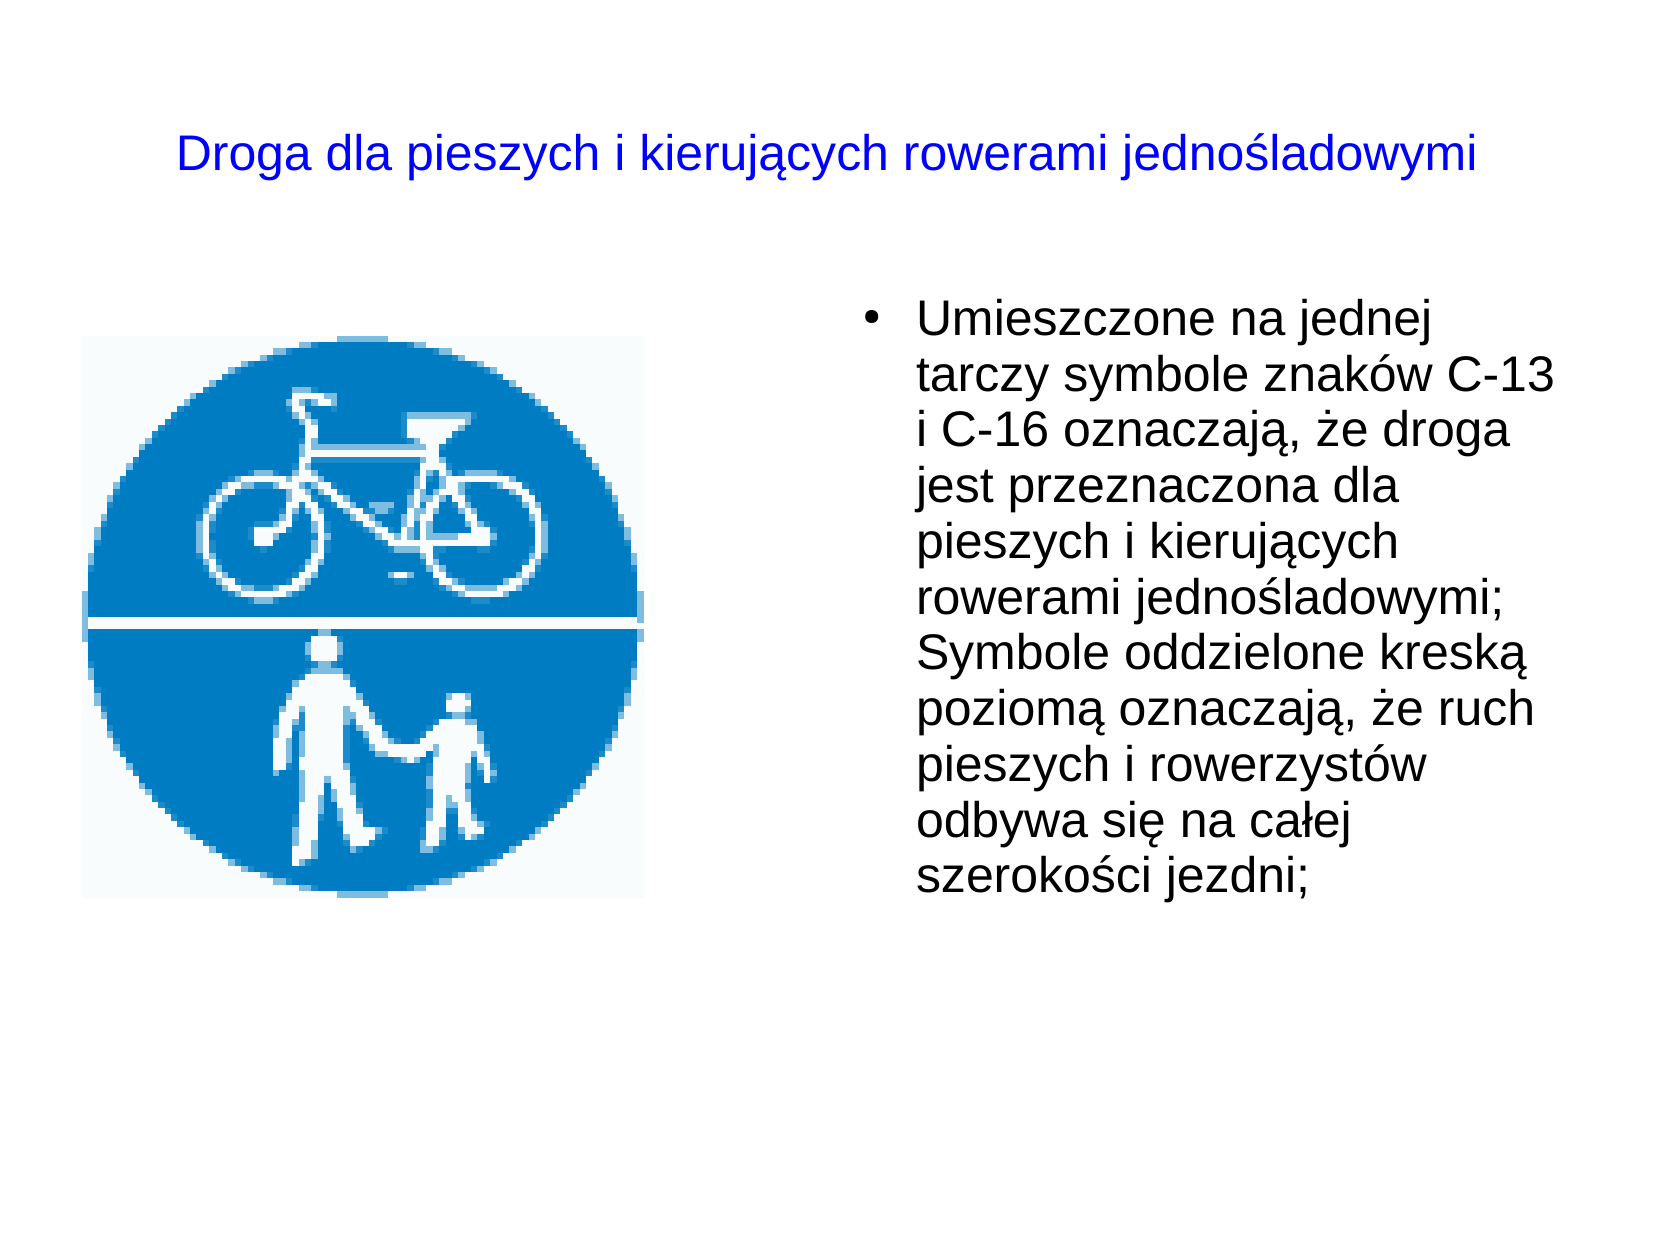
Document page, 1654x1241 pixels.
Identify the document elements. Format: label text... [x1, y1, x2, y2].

picture [82, 336, 644, 898]
list Umieszczone na jednej tarczy symbole znaków C-13 i C-16 oznaczają, że droga jest przeznaczona dla pieszych i kierujących rowerami jednośladowymi; Symbole oddzielone kreską poziomą oznaczają, że ruch pieszych i rowerzystów odbywa się na całej szerokości jezdni; [845, 290, 1572, 1094]
title Droga dla pieszych i kierujących rowerami jednośladowymi [82, 56, 1571, 250]
